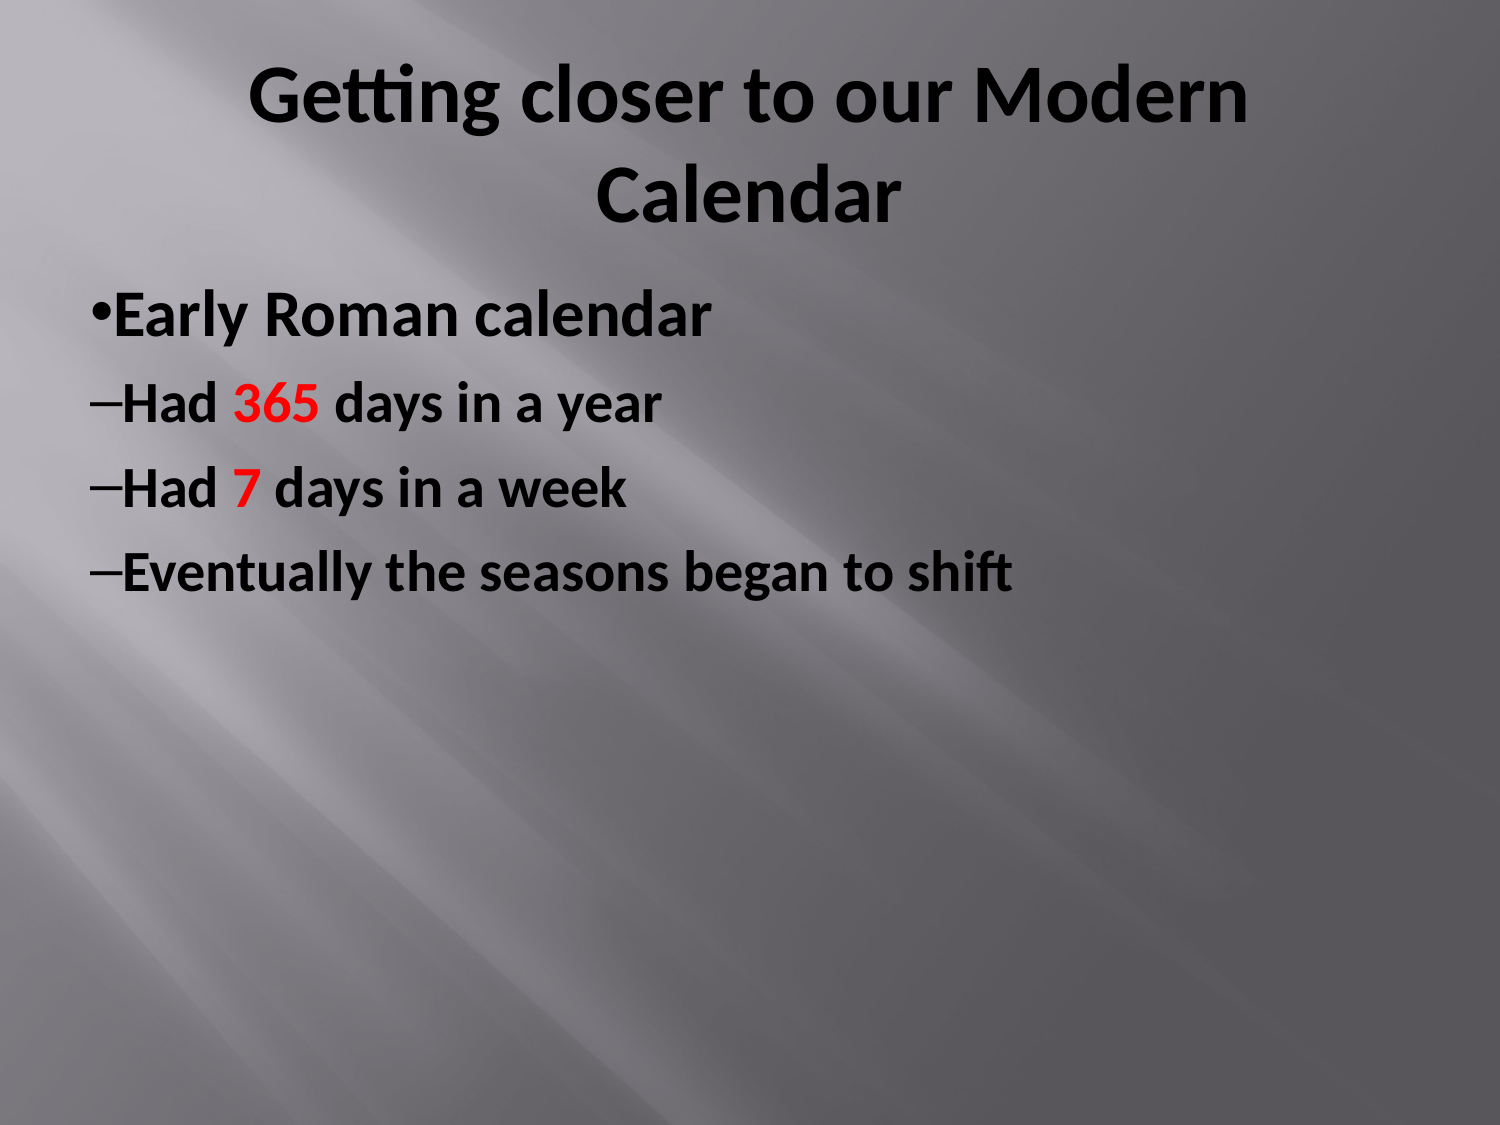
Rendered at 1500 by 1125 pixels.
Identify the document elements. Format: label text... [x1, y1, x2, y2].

text_box Early Roman calendar Had 365 days in a year Had 7 days in a week Eventually the seasons began to shift [75, 262, 1426, 1005]
text_box Getting closer to our Modern Calendar [75, 31, 1426, 247]
